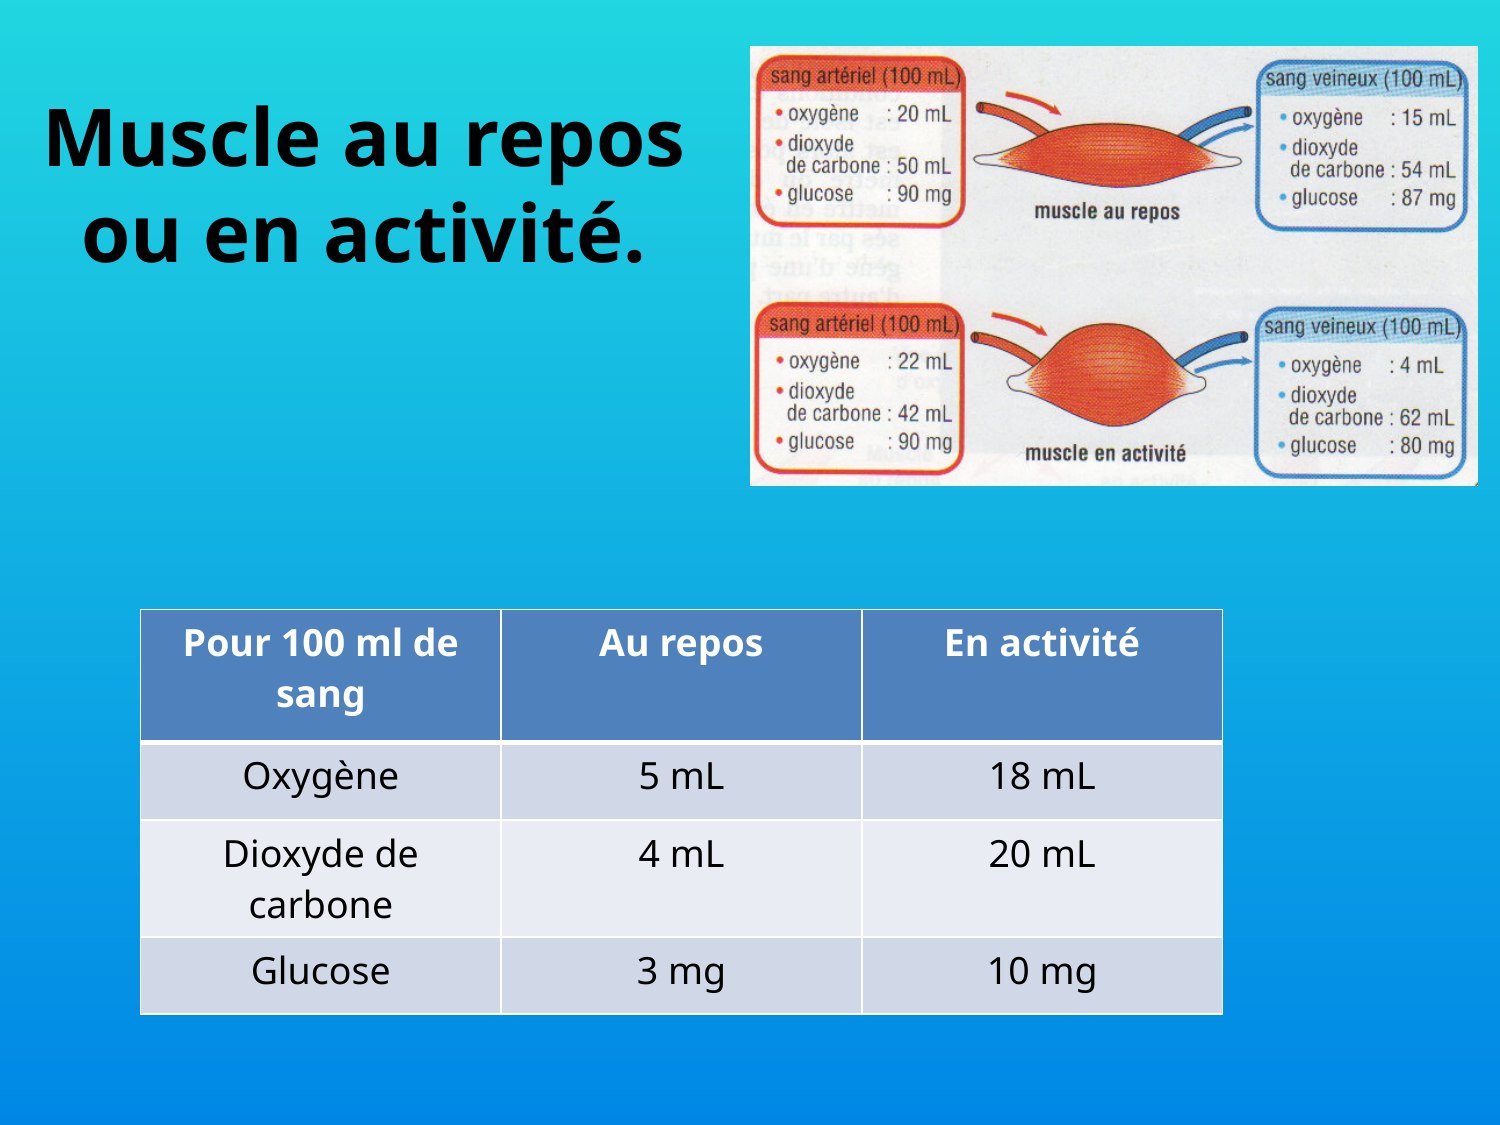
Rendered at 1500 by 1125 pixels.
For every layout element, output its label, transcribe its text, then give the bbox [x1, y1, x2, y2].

table_header Pour 100 ml de sang [141, 610, 500, 740]
table_header Au repos [502, 610, 861, 740]
table_cell 18 mL [863, 745, 1222, 819]
table_cell Glucose [141, 938, 500, 1013]
picture [750, 46, 1478, 486]
table_cell Dioxyde de carbone [141, 821, 500, 936]
table_cell 10 mg [863, 938, 1222, 1013]
table_cell 20 mL [863, 821, 1222, 936]
table_cell Oxygène [141, 745, 500, 819]
table_header En activité [863, 610, 1222, 740]
table_cell 5 mL [502, 745, 861, 819]
table_cell 4 mL [502, 821, 861, 936]
title Muscle au repos ou en activité. [24, 37, 704, 329]
table_cell 3 mg [502, 938, 861, 1013]
